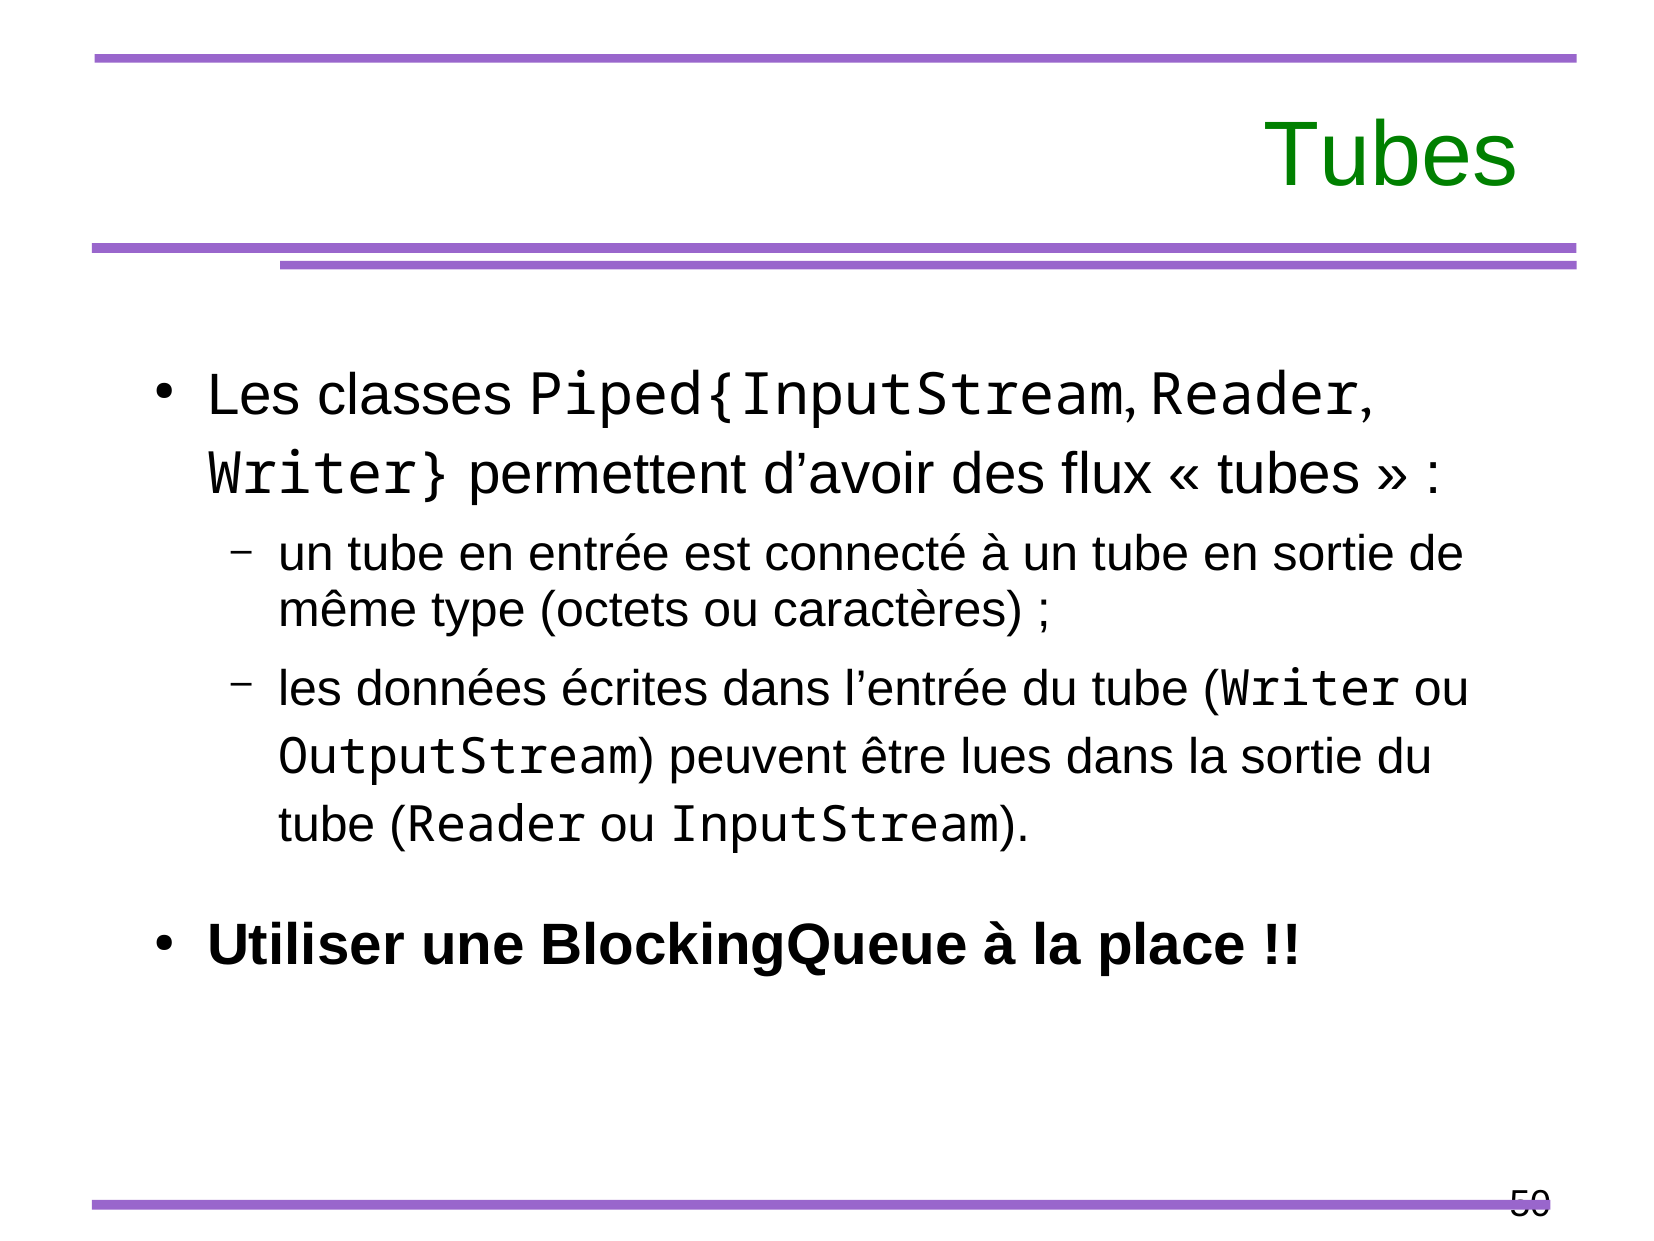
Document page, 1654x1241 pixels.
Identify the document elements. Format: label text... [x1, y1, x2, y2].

list Les classes Piped{InputStream, Reader, Writer} permettent d’avoir des flux « tubes » : un tube en entrée est connecté à un tube en sortie de même type (octets ou caractères) ; les données écrites dans l’entrée du tube (Writer ou OutputStream) peuvent être lues dans la sortie du tube (Reader ou InputStream). Utiliser une BlockingQueue à la place !! [121, 344, 1534, 1142]
title Tubes [121, 49, 1534, 257]
